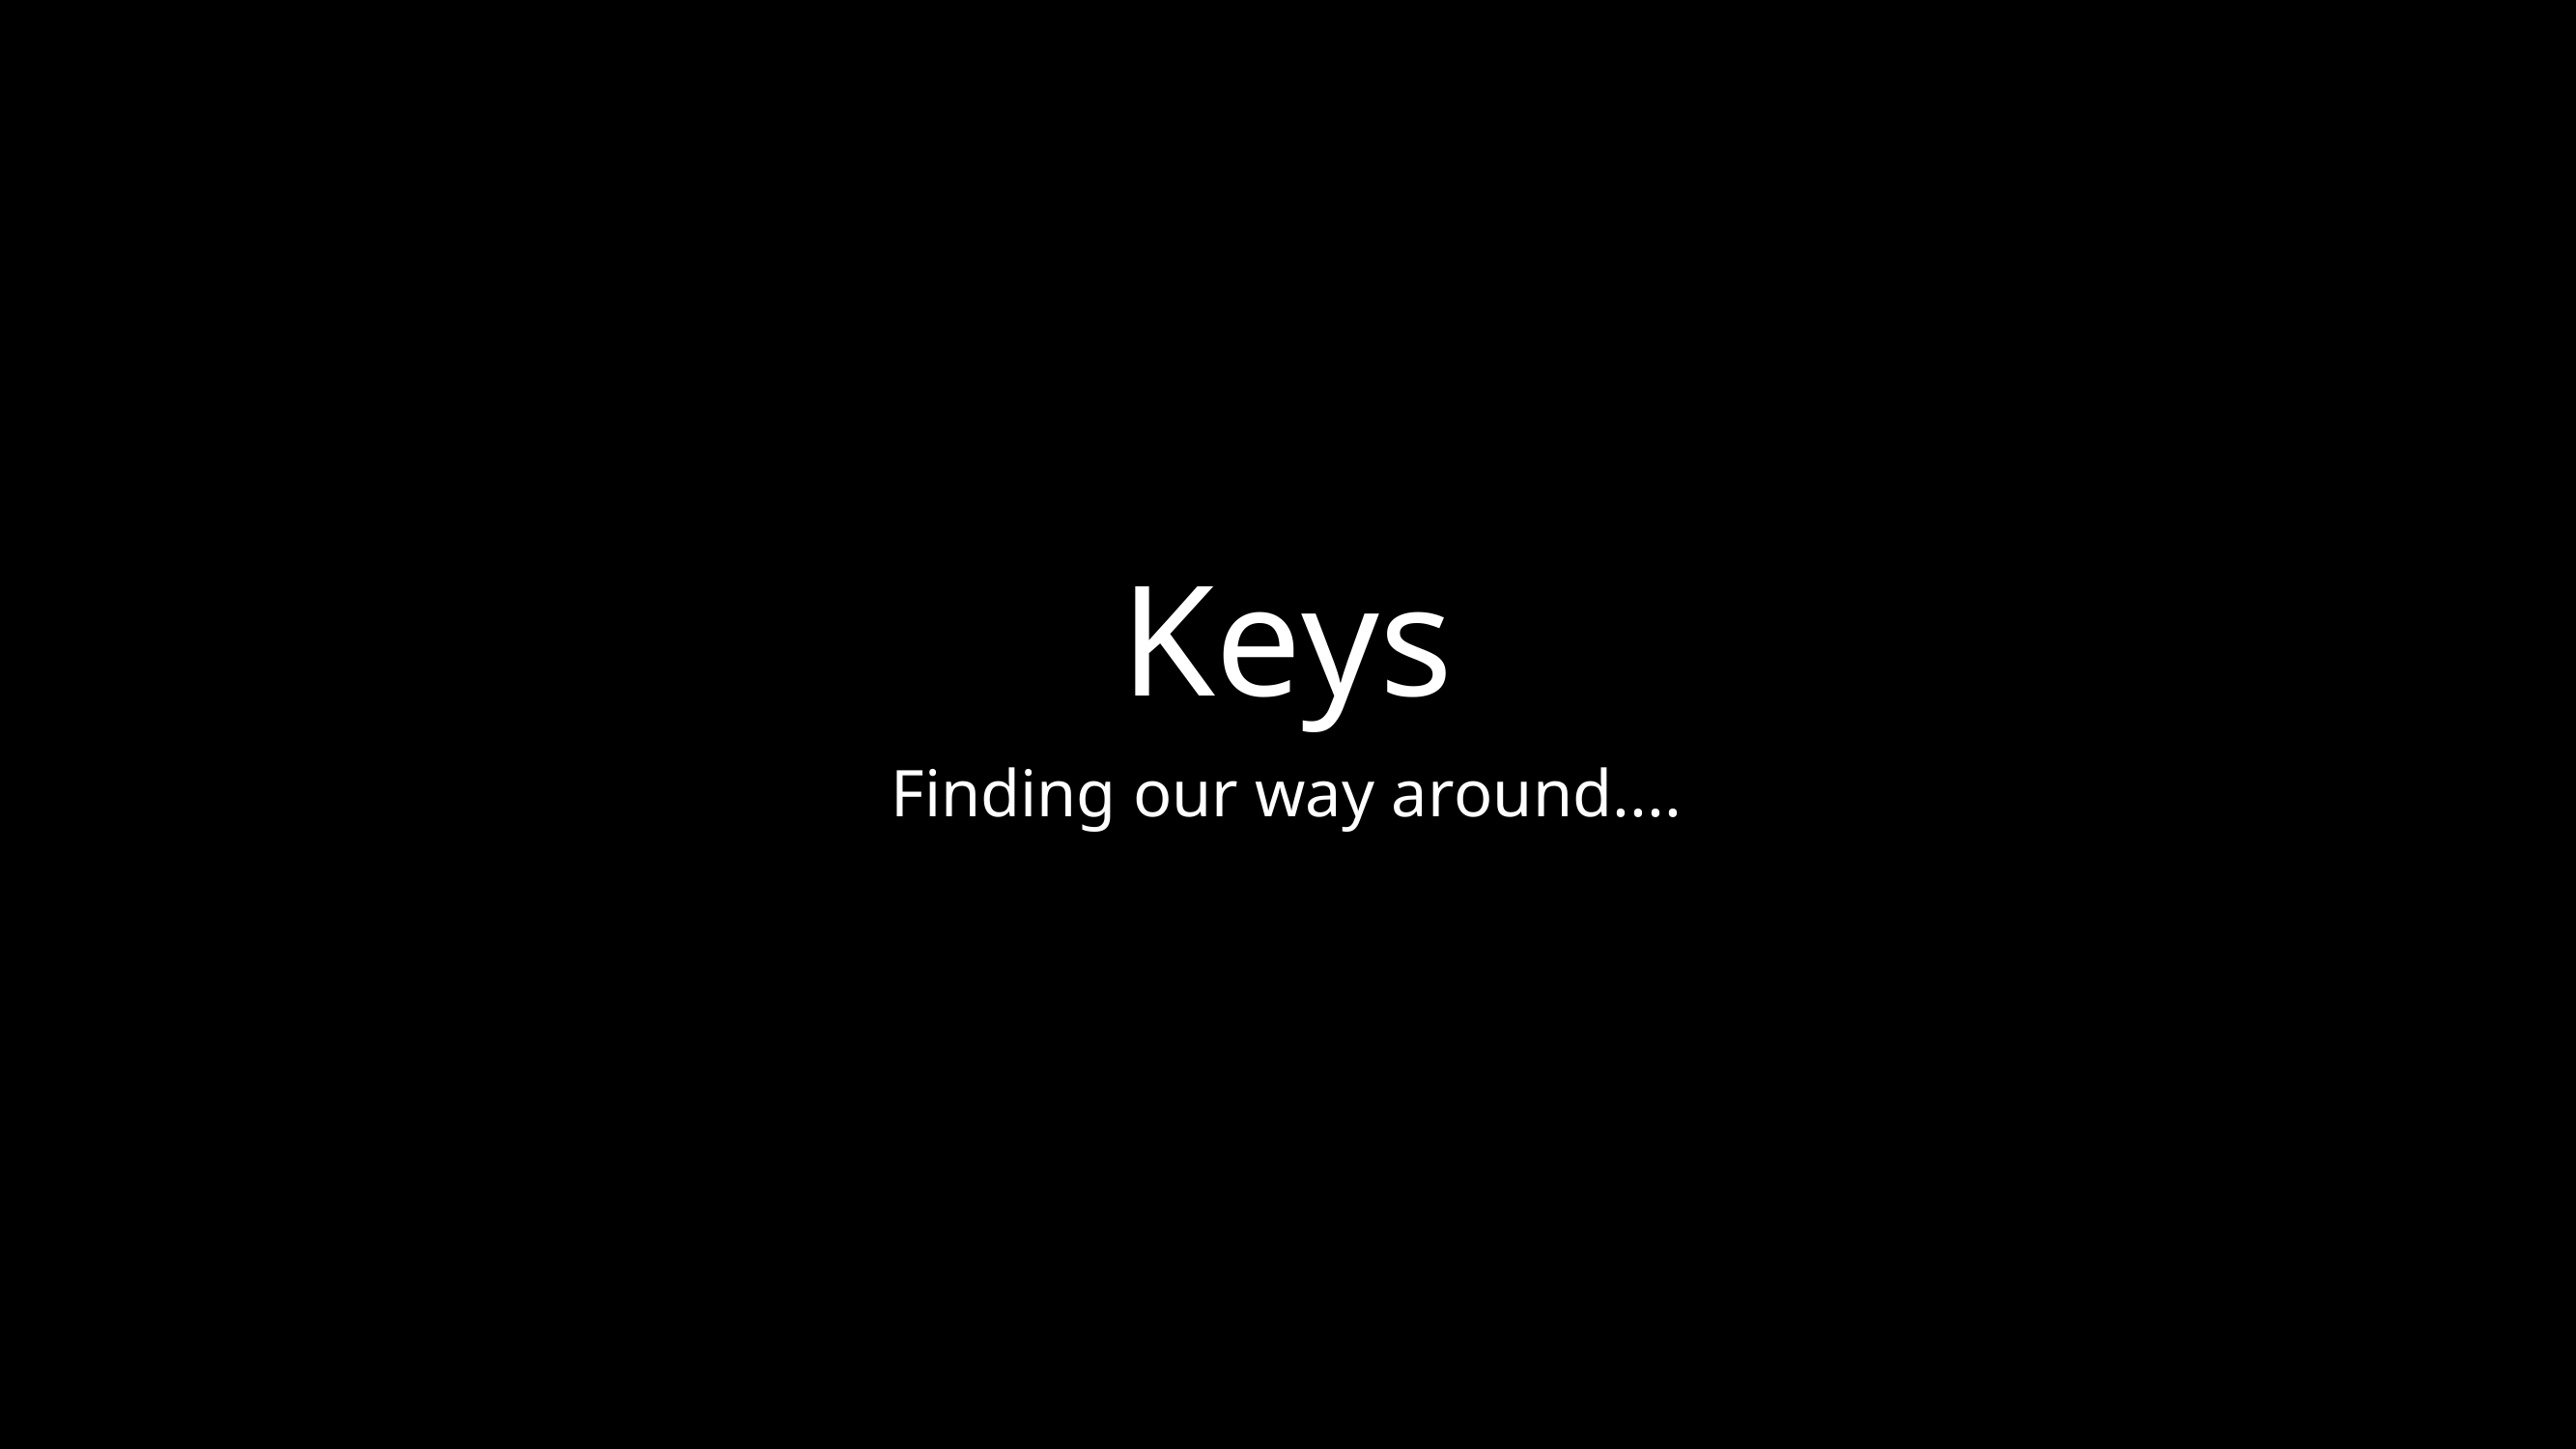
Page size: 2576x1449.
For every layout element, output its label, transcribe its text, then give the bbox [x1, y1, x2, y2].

list Finding our way around.... [183, 746, 2392, 914]
title Keys [183, 243, 2392, 733]
